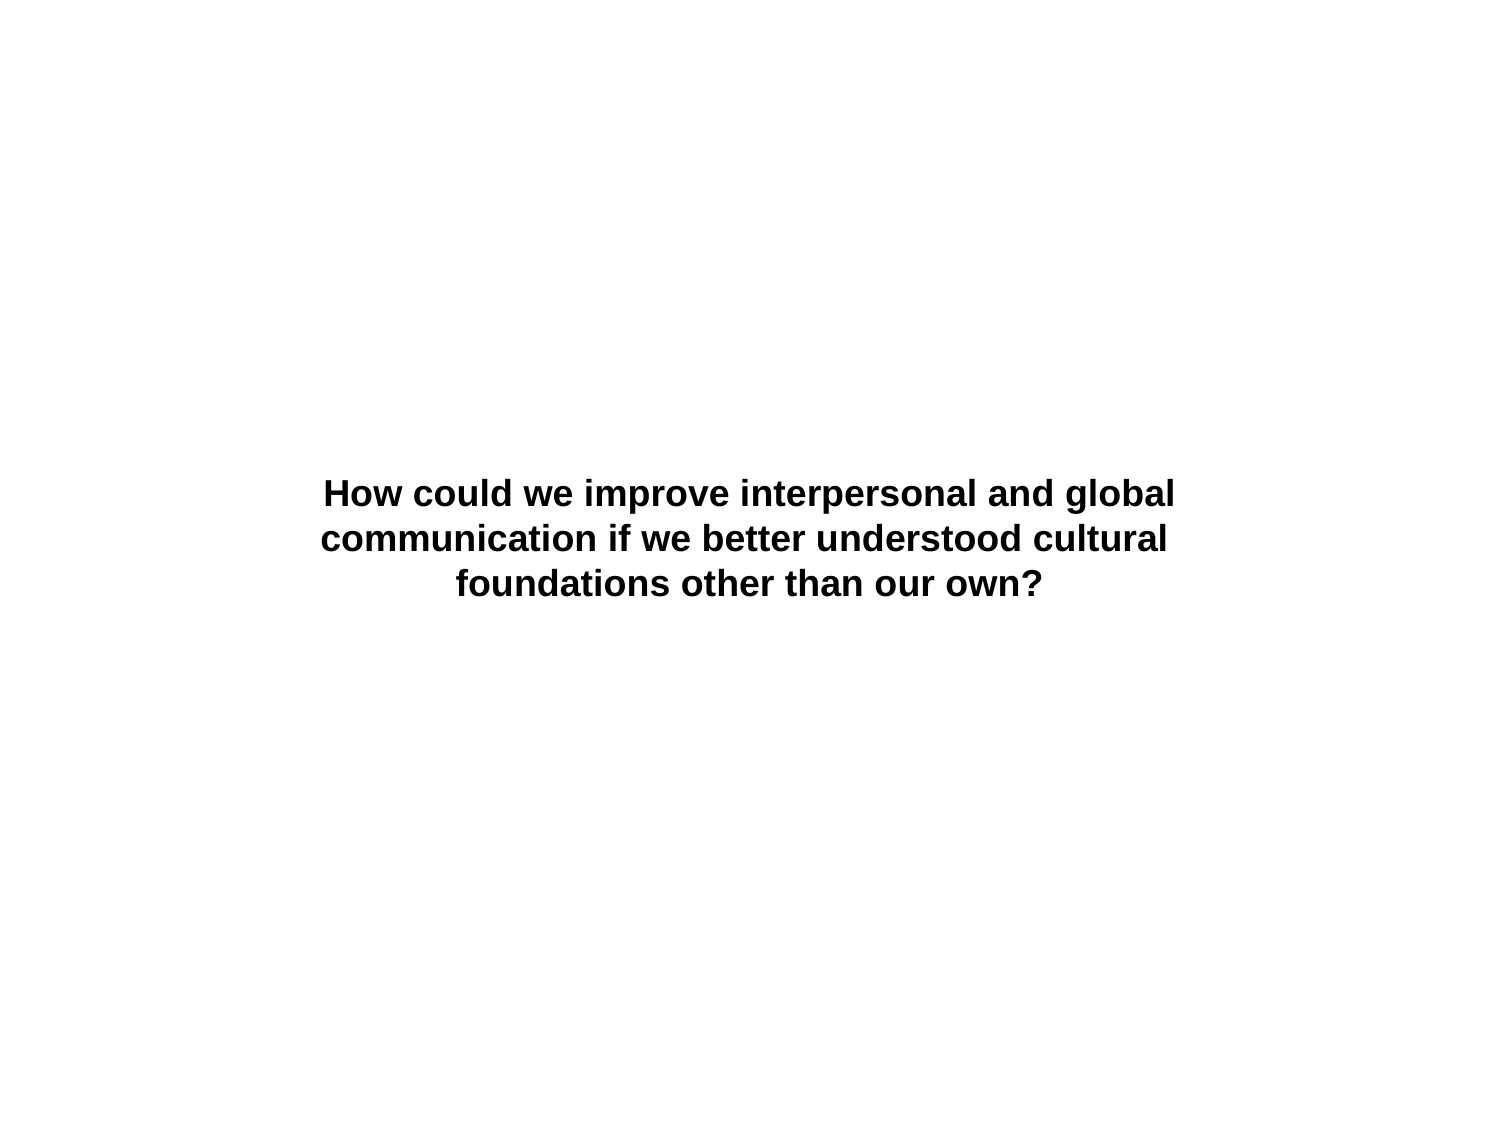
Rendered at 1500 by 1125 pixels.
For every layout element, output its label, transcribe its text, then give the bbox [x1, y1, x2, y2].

text_box How could we improve interpersonal and global communication if we better understood cultural foundations other than our own? [75, 461, 1426, 612]
